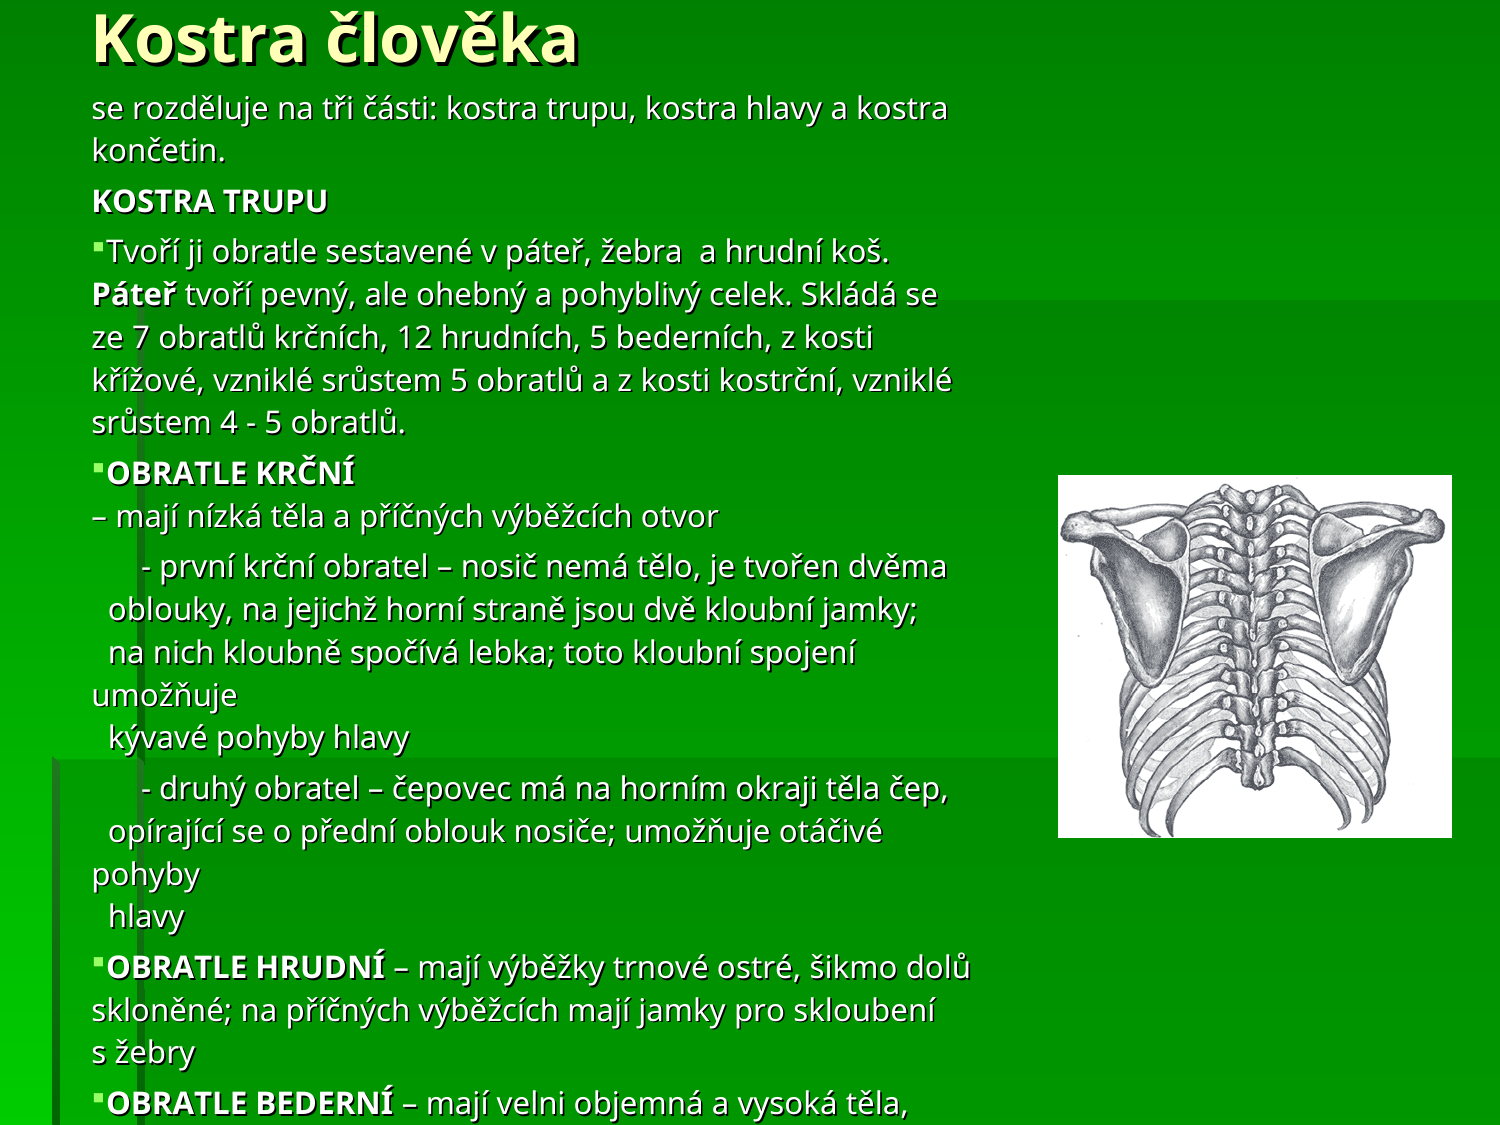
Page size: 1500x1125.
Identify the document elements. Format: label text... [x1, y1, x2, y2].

title Kostra člověka [75, 0, 1426, 138]
list se rozděluje na tři části: kostra trupu, kostra hlavy a kostra končetin. KOSTRA TRUPU Tvoří ji obratle sestavené v páteř, žebra a hrudní koš. Páteř tvoří pevný, ale ohebný a pohyblivý celek. Skládá se ze 7 obratlů krčních, 12 hrudních, 5 bederních, z kosti křížové, vzniklé srůstem 5 obratlů a z kosti kostrční, vzniklé srůstem 4 - 5 obratlů. OBRATLE KRČNÍ – mají nízká těla a příčných výběžcích otvor - první krční obratel – nosič nemá tělo, je tvořen dvěma oblouky, na jejichž horní straně jsou dvě kloubní jamky; na nich kloubně spočívá lebka; toto kloubní spojení umožňuje kývavé pohyby hlavy - druhý obratel – čepovec má na horním okraji těla čep, opírající se o přední oblouk nosiče; umožňuje otáčivé pohyby hlavy OBRATLE HRUDNÍ – mají výběžky trnové ostré, šikmo dolů skloněné; na příčných výběžcích mají jamky pro skloubení s žebry OBRATLE BEDERNÍ – mají velni objemná a vysoká těla, výběžky trnové mají přibližně tvar čtyřhranných destiček KOST KŘÍŽOVÁ – připojuje se bočně tuhými klouby ke kostem kyčelním; vpředu i vzadu má 4 páry otvorů, kterými vystupují nervy [0, 78, 988, 1125]
text_box [1058, 475, 1452, 838]
